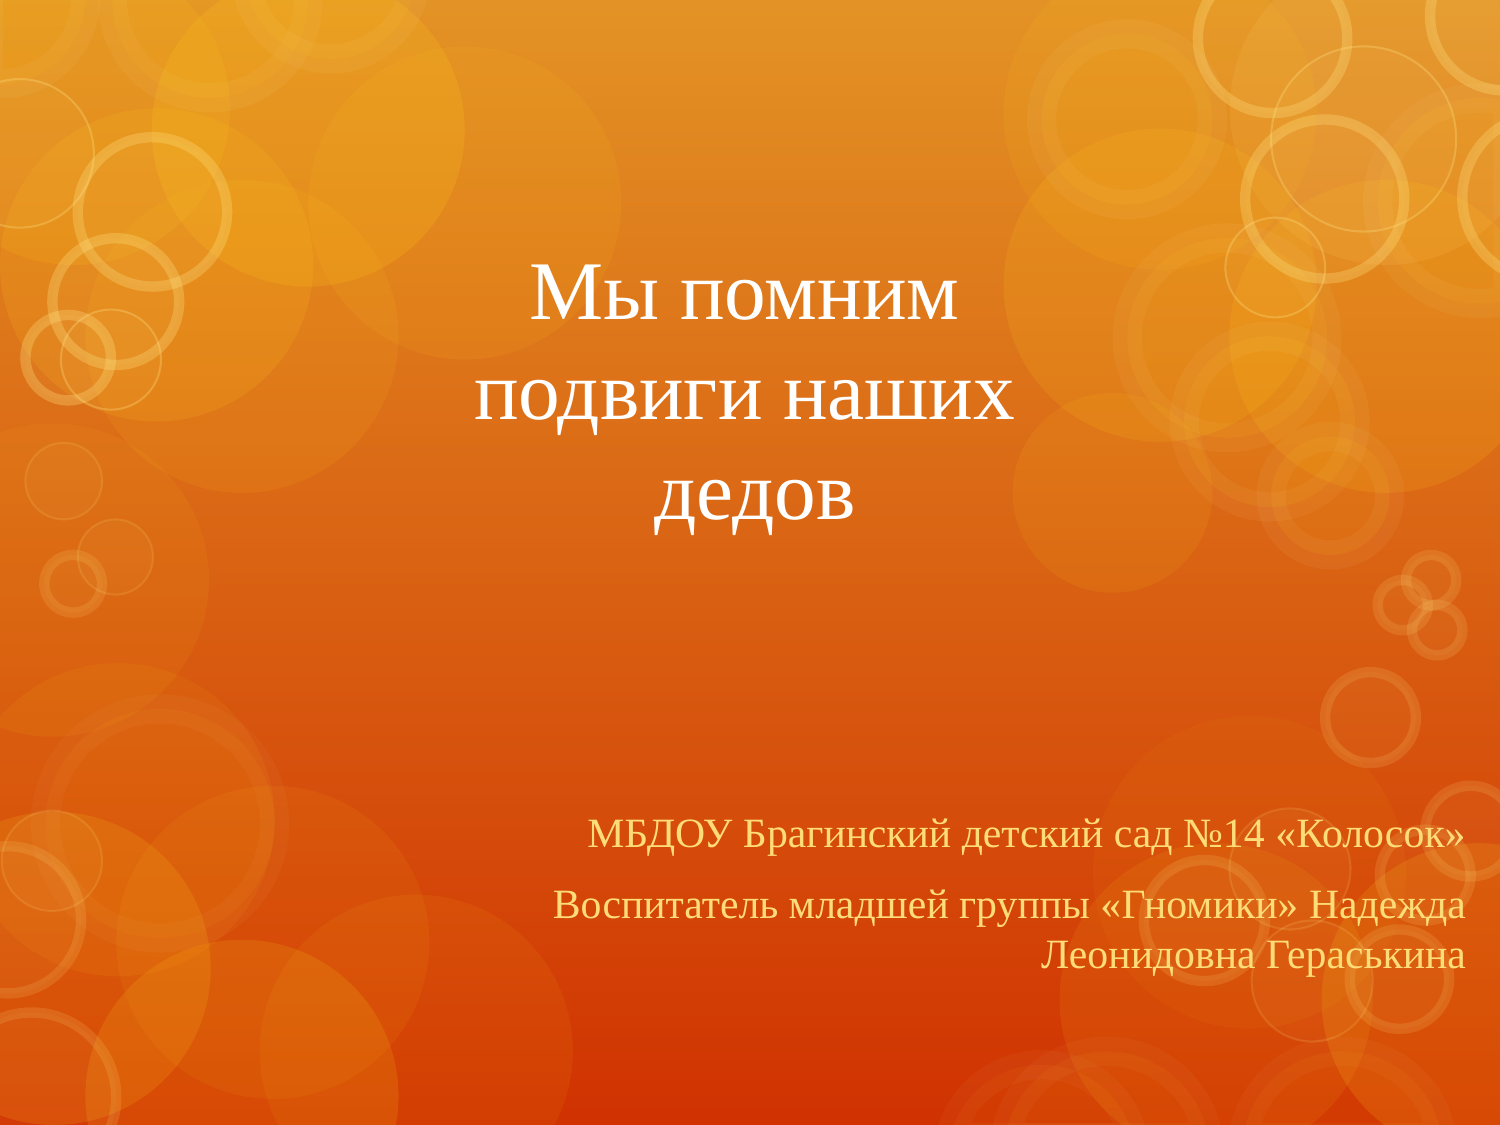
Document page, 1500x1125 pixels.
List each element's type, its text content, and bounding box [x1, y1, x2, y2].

title Мы помним подвиги наших дедов [171, 302, 1339, 544]
subtitle МБДОУ Брагинский детский сад №14 «Колосок» Воспитатель младшей группы «Гномики» Надежда Леонидовна Гераськина [431, 798, 1481, 1087]
